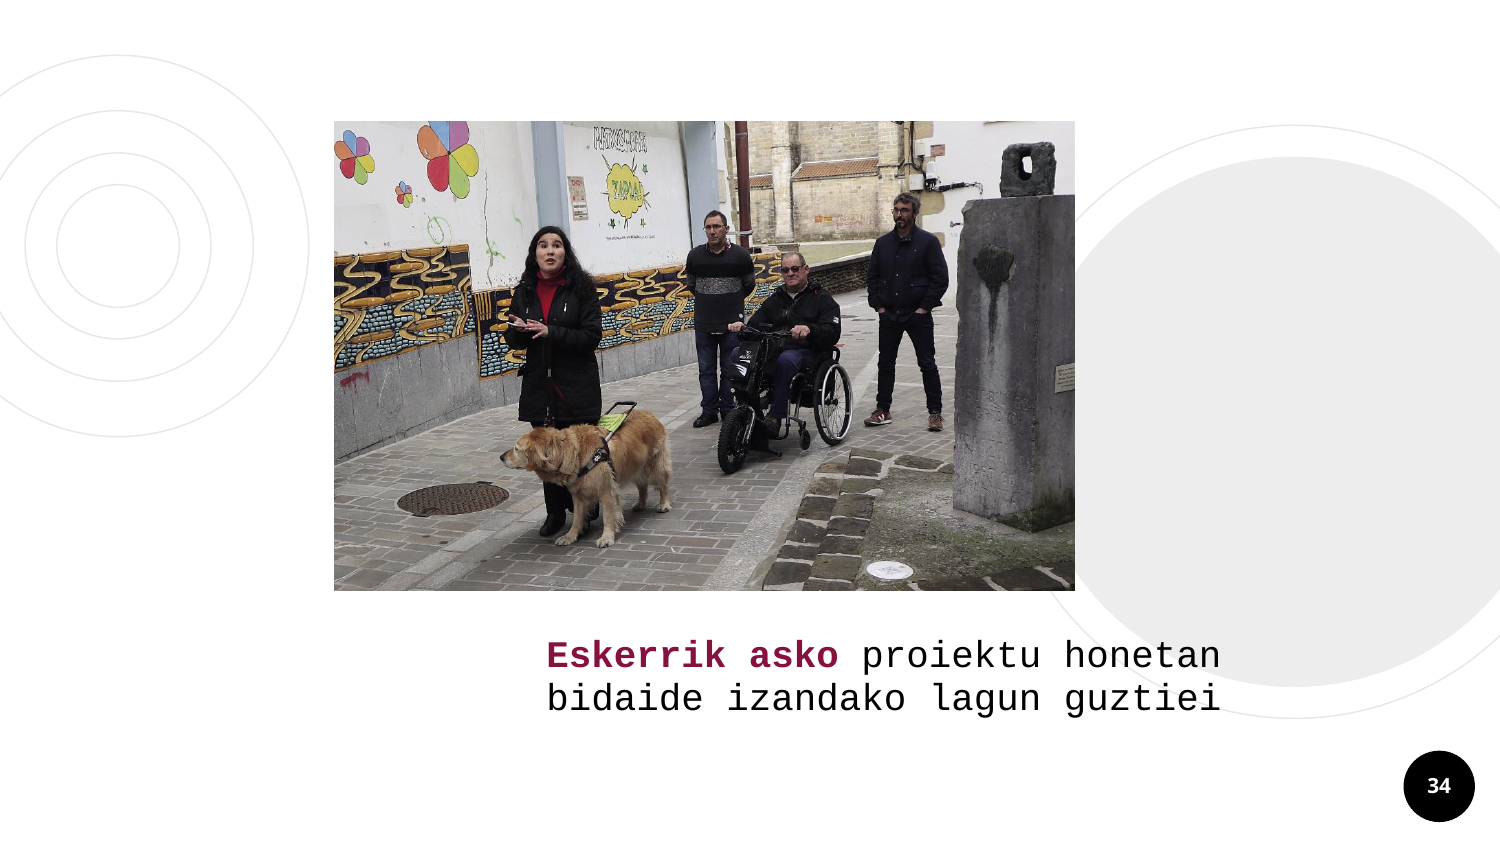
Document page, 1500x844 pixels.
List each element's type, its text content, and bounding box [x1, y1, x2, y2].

text_box <zenbakia> [1403, 750, 1475, 823]
picture [334, 121, 1075, 591]
text_box Eskerrik asko proiektu honetan bidaide izandako lagun guztiei [531, 628, 1335, 762]
